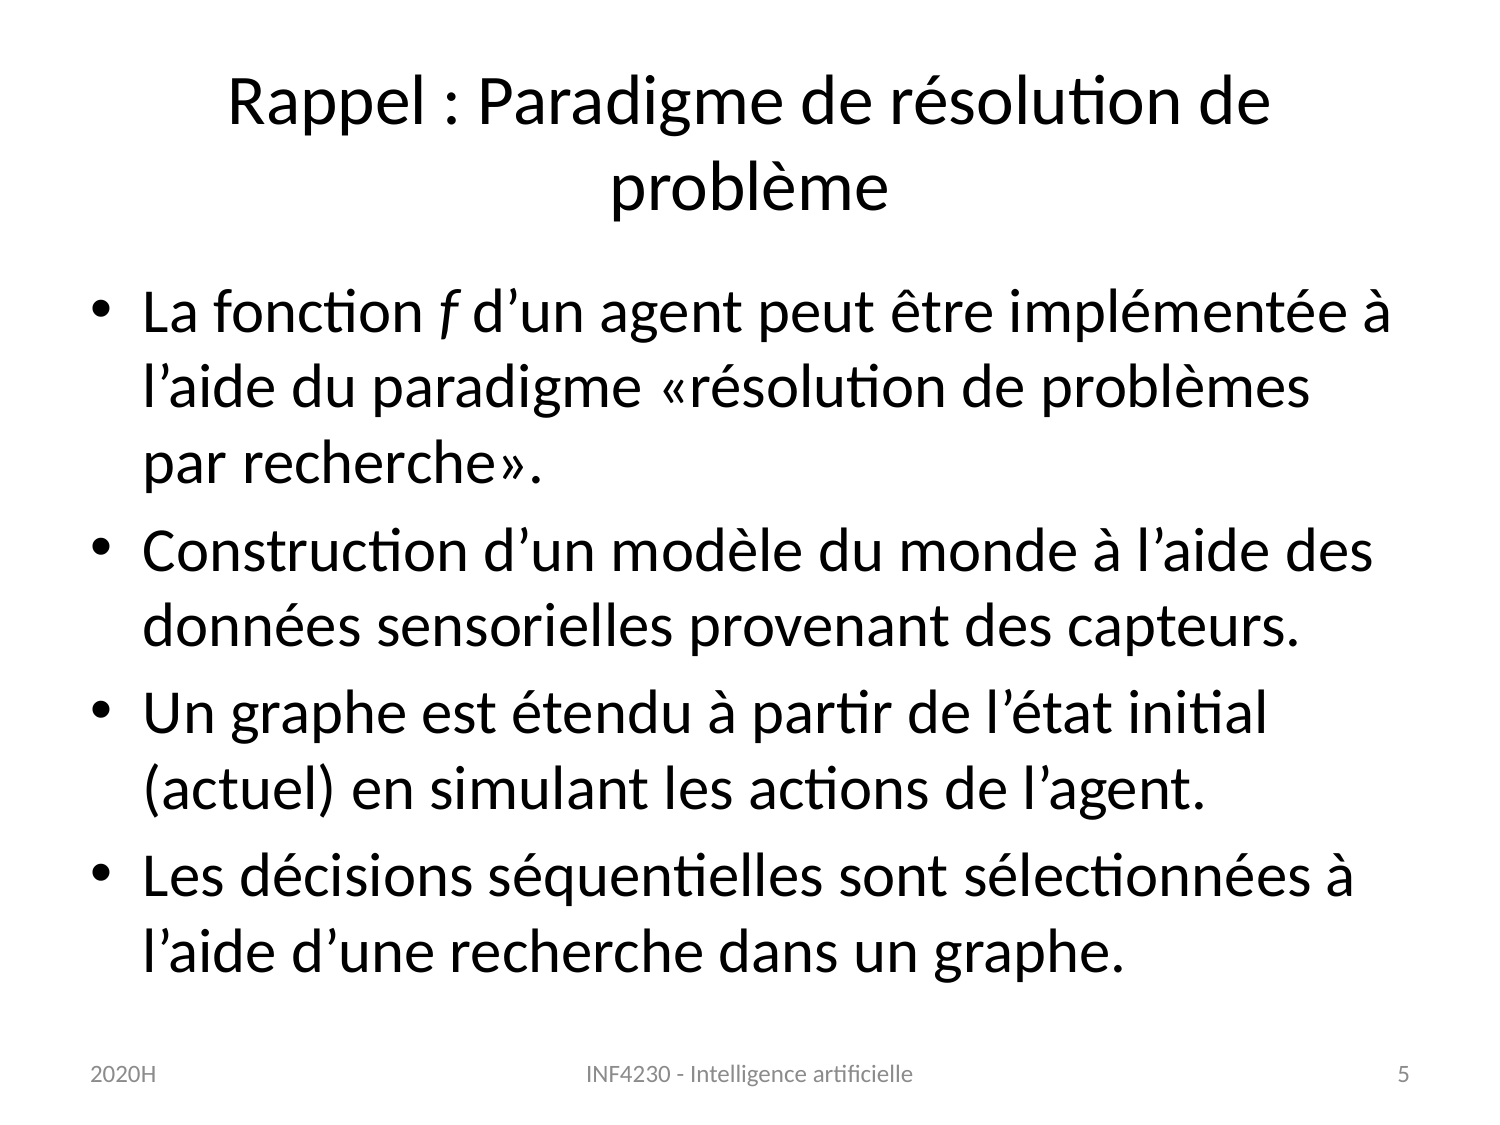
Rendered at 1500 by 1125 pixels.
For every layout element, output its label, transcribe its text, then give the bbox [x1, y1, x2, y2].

list La fonction f d’un agent peut être implémentée à l’aide du paradigme «résolution de problèmes par recherche». Construction d’un modèle du monde à l’aide des données sensorielles provenant des capteurs. Un graphe est étendu à partir de l’état initial (actuel) en simulant les actions de l’agent. Les décisions séquentielles sont sélectionnées à l’aide d’une recherche dans un graphe. [75, 262, 1425, 1005]
slide_number 2020H [75, 1042, 425, 1103]
slide_number <numéro> [1074, 1042, 1425, 1103]
footer INF4230 - Intelligence artificielle [512, 1042, 988, 1103]
title Rappel : Paradigme de résolution de problème [75, 45, 1425, 233]
